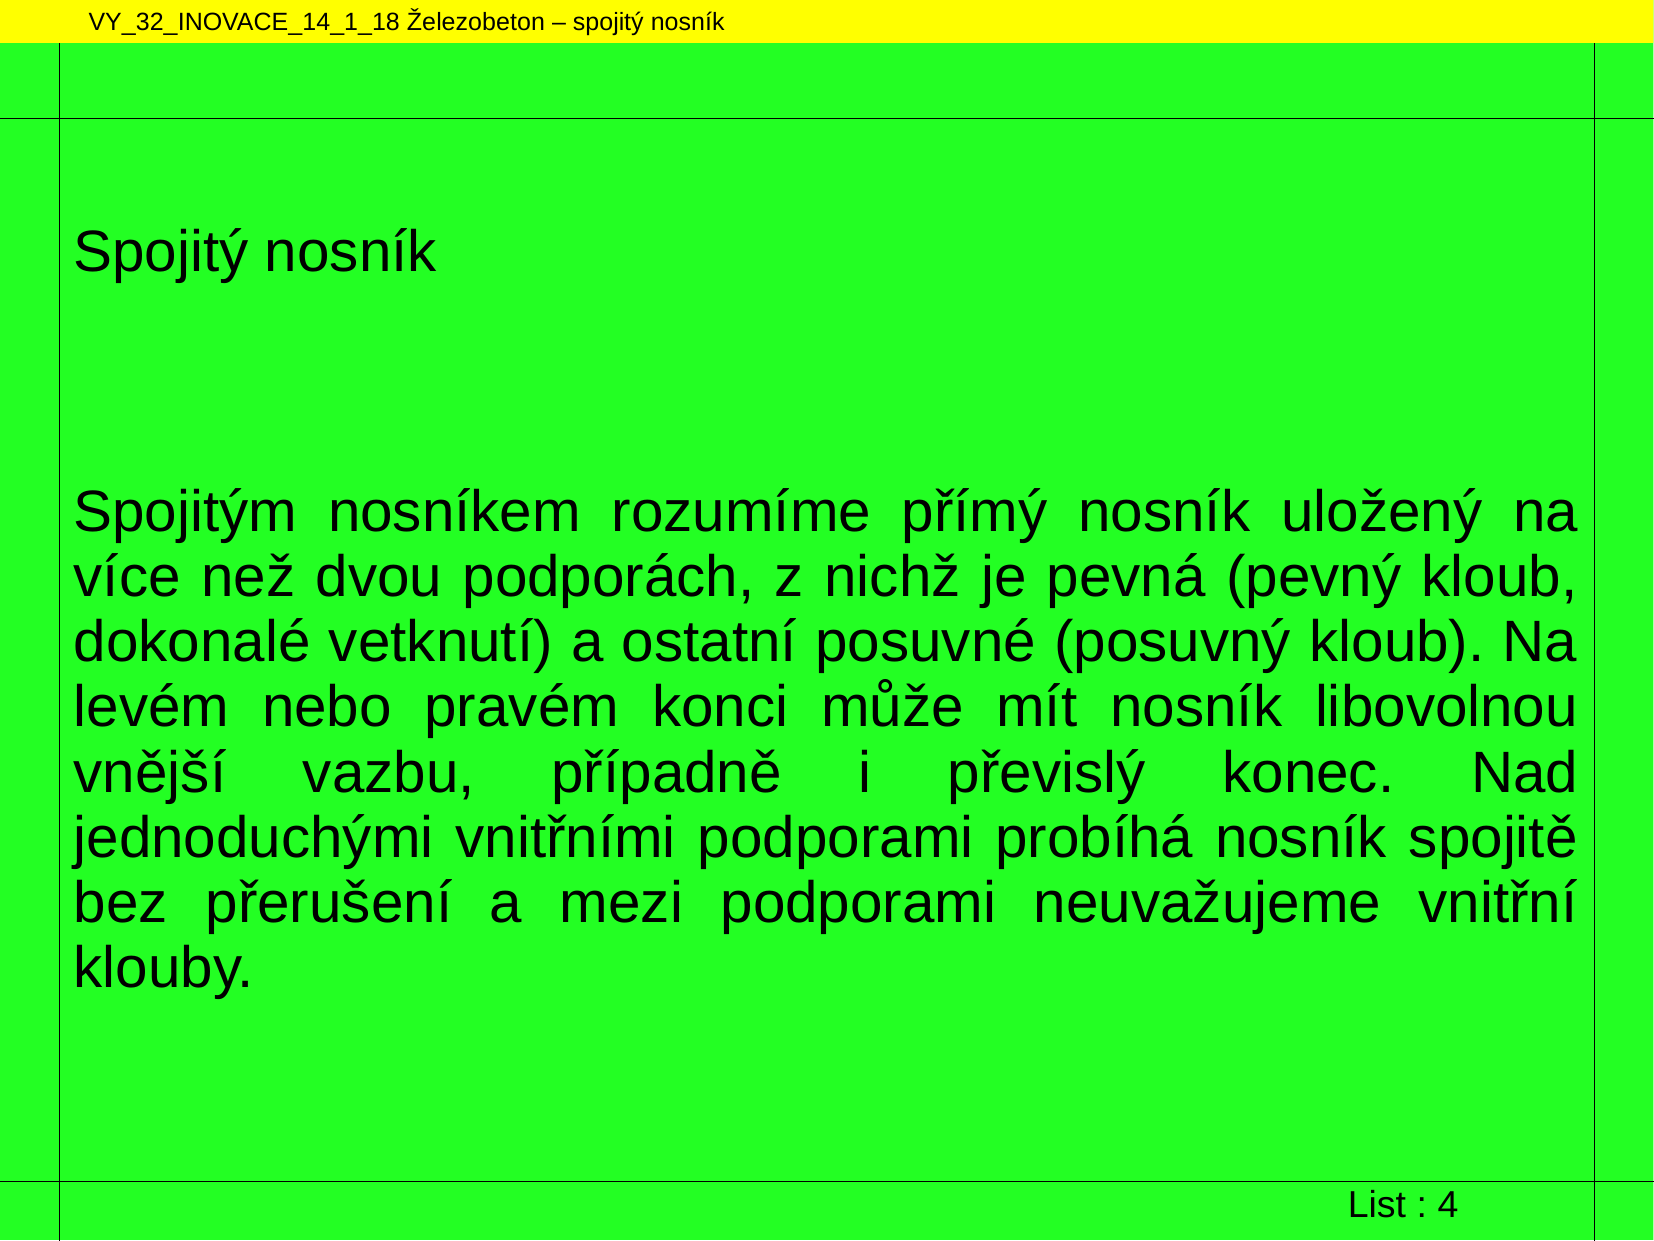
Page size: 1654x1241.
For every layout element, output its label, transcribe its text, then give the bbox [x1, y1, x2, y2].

text_box Spojitý nosník Spojitým nosníkem rozumíme přímý nosník uložený na více než dvou podporách, z nichž je pevná (pevný kloub, dokonalé vetknutí) a ostatní posuvné (posuvný kloub). Na levém nebo pravém konci může mít nosník libovolnou vnější vazbu, případně i převislý konec. Nad jednoduchými vnitřními podporami probíhá nosník spojitě bez přerušení a mezi podporami neuvažujeme vnitřní klouby. [59, 211, 1595, 1004]
text_box VY_32_INOVACE_14_1_18 Železobeton – spojitý nosník [0, 0, 1654, 43]
text_box List : <číslo> [1357, 1176, 1599, 1241]
